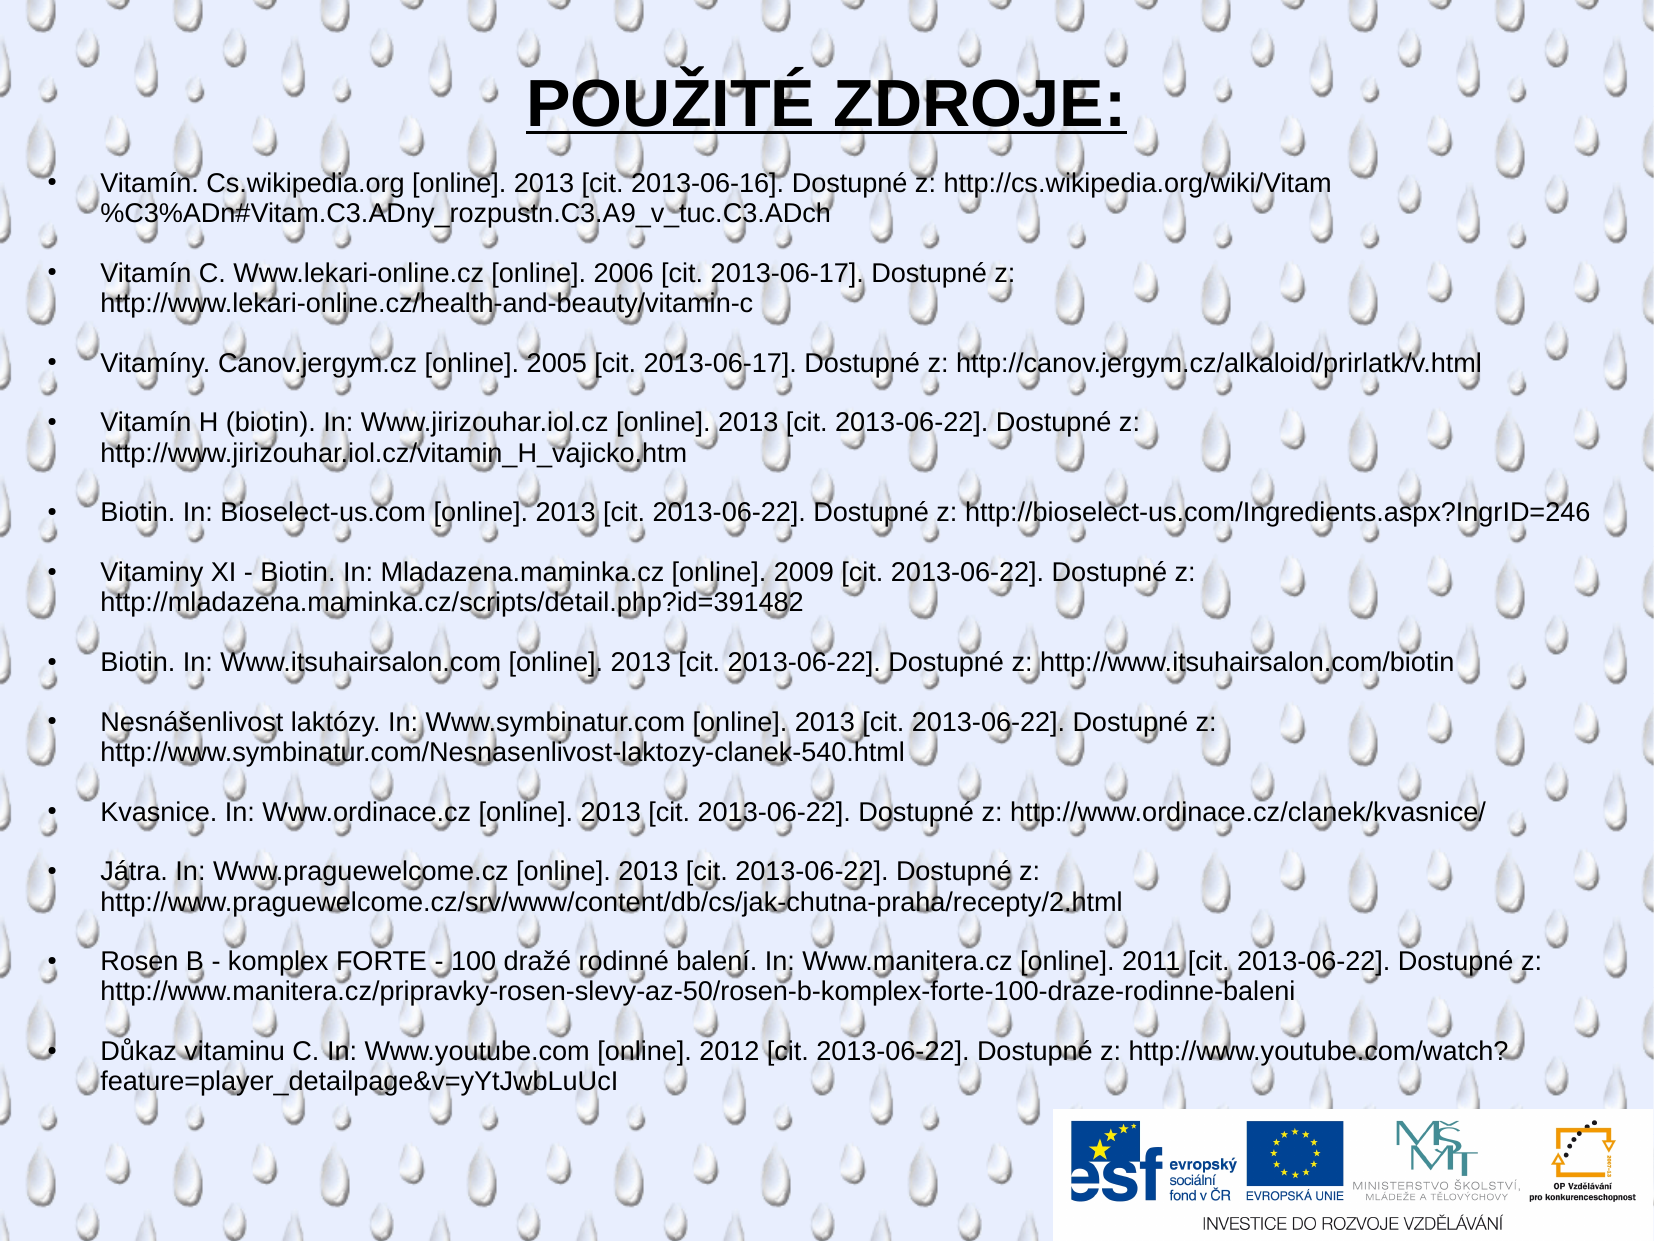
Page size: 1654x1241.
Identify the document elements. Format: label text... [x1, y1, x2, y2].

title POUŽITÉ ZDROJE: [82, 0, 1571, 29]
picture [0, 0, 1654, 1241]
list Vitamín. Cs.wikipedia.org [online]. 2013 [cit. 2013-06-16]. Dostupné z: http://cs.wikipedia.org/wiki/Vitam%C3%ADn#Vitam.C3.ADny_rozpustn.C3.A9_v_tuc.C3.ADch Vitamín C. Www.lekari-online.cz [online]. 2006 [cit. 2013-06-17]. Dostupné z: http://www.lekari-online.cz/health-and-beauty/vitamin-c Vitamíny. Canov.jergym.cz [online]. 2005 [cit. 2013-06-17]. Dostupné z: http://canov.jergym.cz/alkaloid/prirlatk/v.html Vitamín H (biotin). In: Www.jirizouhar.iol.cz [online]. 2013 [cit. 2013-06-22]. Dostupné z: http://www.jirizouhar.iol.cz/vitamin_H_vajicko.htm Biotin. In: Bioselect-us.com [online]. 2013 [cit. 2013-06-22]. Dostupné z: http://bioselect-us.com/Ingredients.aspx?IngrID=246 Vitaminy XI - Biotin. In: Mladazena.maminka.cz [online]. 2009 [cit. 2013-06-22]. Dostupné z: http://mladazena.maminka.cz/scripts/detail.php?id=391482 Biotin. In: Www.itsuhairsalon.com [online]. 2013 [cit. 2013-06-22]. Dostupné z: http://www.itsuhairsalon.com/biotin Nesnášenlivost laktózy. In: Www.symbinatur.com [online]. 2013 [cit. 2013-06-22]. Dostupné z: http://www.symbinatur.com/Nesnasenlivost-laktozy-clanek-540.html Kvasnice. In: Www.ordinace.cz [online]. 2013 [cit. 2013-06-22]. Dostupné z: http://www.ordinace.cz/clanek/kvasnice/ Játra. In: Www.praguewelcome.cz [online]. 2013 [cit. 2013-06-22]. Dostupné z: http://www.praguewelcome.cz/srv/www/content/db/cs/jak-chutna-praha/recepty/2.html Rosen B - komplex FORTE - 100 dražé rodinné balení. In: Www.manitera.cz [online]. 2011 [cit. 2013-06-22]. Dostupné z: http://www.manitera.cz/pripravky-rosen-slevy-az-50/rosen-b-komplex-forte-100-draze-rodinne-baleni Důkaz vitaminu C. In: Www.youtube.com [online]. 2012 [cit. 2013-06-22]. Dostupné z: http://www.youtube.com/watch?feature=player_detailpage&v=yYtJwbLuUcI [29, 29, 1625, 1152]
